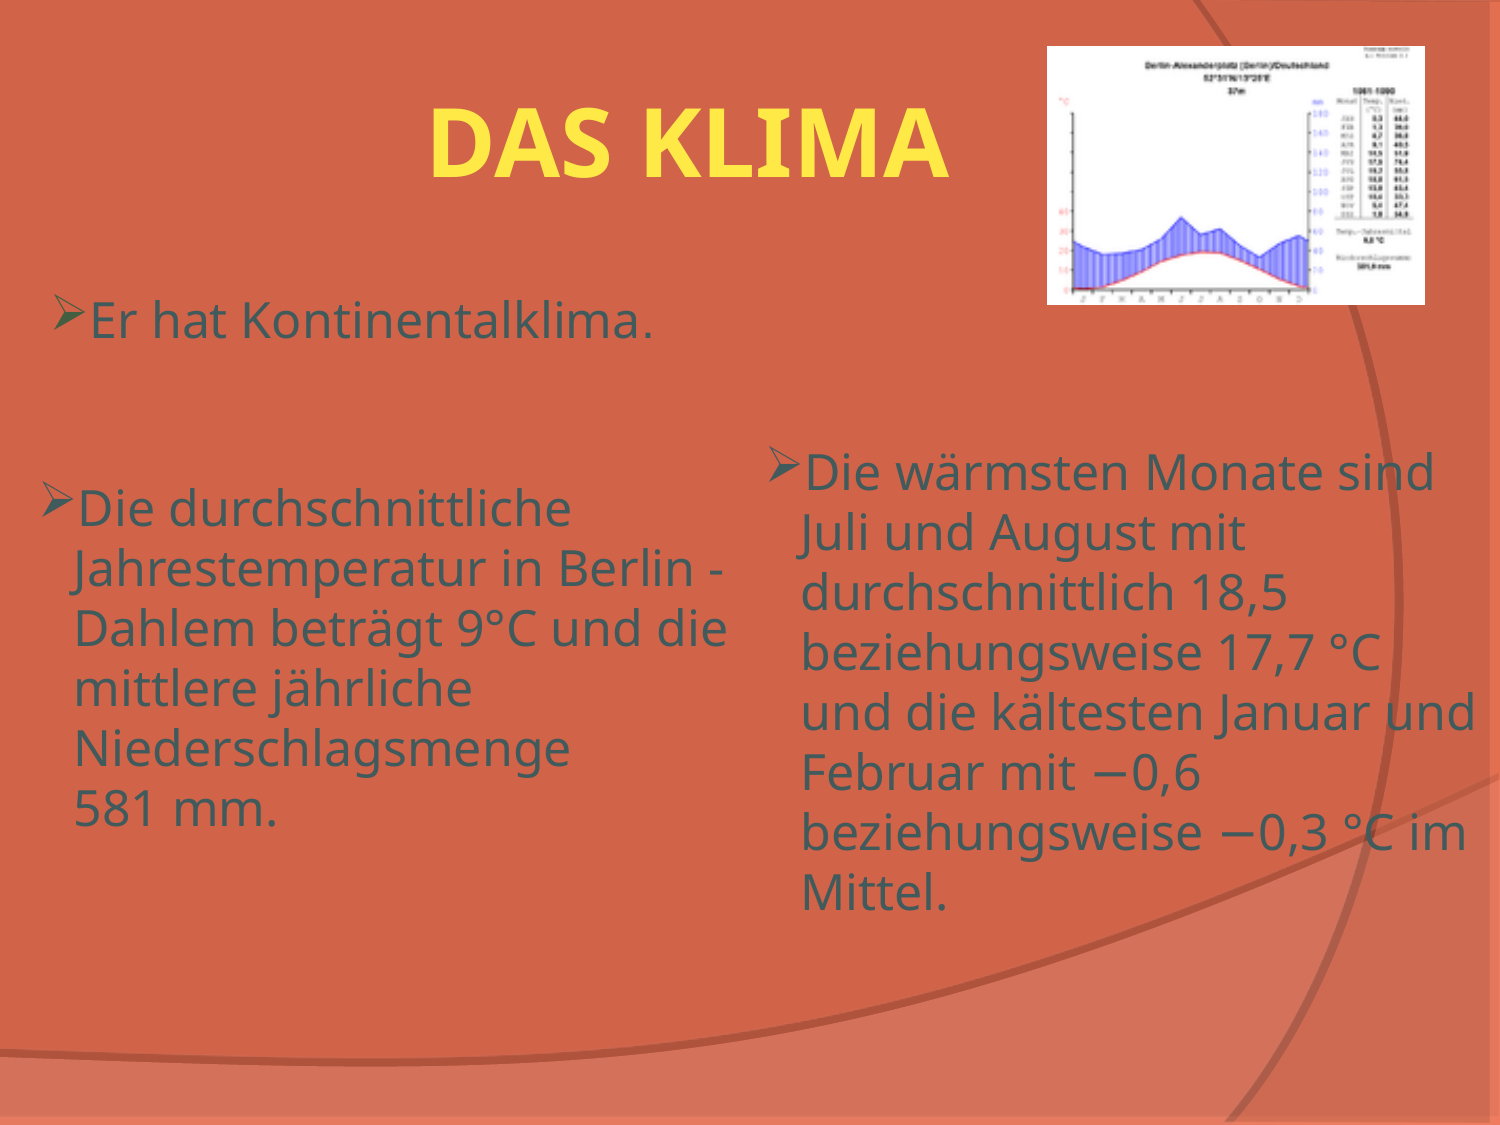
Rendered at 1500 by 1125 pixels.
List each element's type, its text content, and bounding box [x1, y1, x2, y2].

picture [1047, 46, 1425, 305]
text_box Die durchschnittliche Jahrestemperatur in Berlin - Dahlem beträgt 9°C und die mittlere jährliche Niederschlagsmenge 581 mm. [23, 468, 749, 844]
title DAS KLIMA [75, 45, 1300, 233]
text_box Die wärmsten Monate sind Juli und August mit durchschnittlich 18,5 beziehungsweise 17,7 °C und die kältesten Januar und Februar mit −0,6 beziehungsweise −0,3 °C im Mittel. [749, 433, 1500, 929]
text_box Er hat Kontinentalklima. [35, 281, 739, 357]
